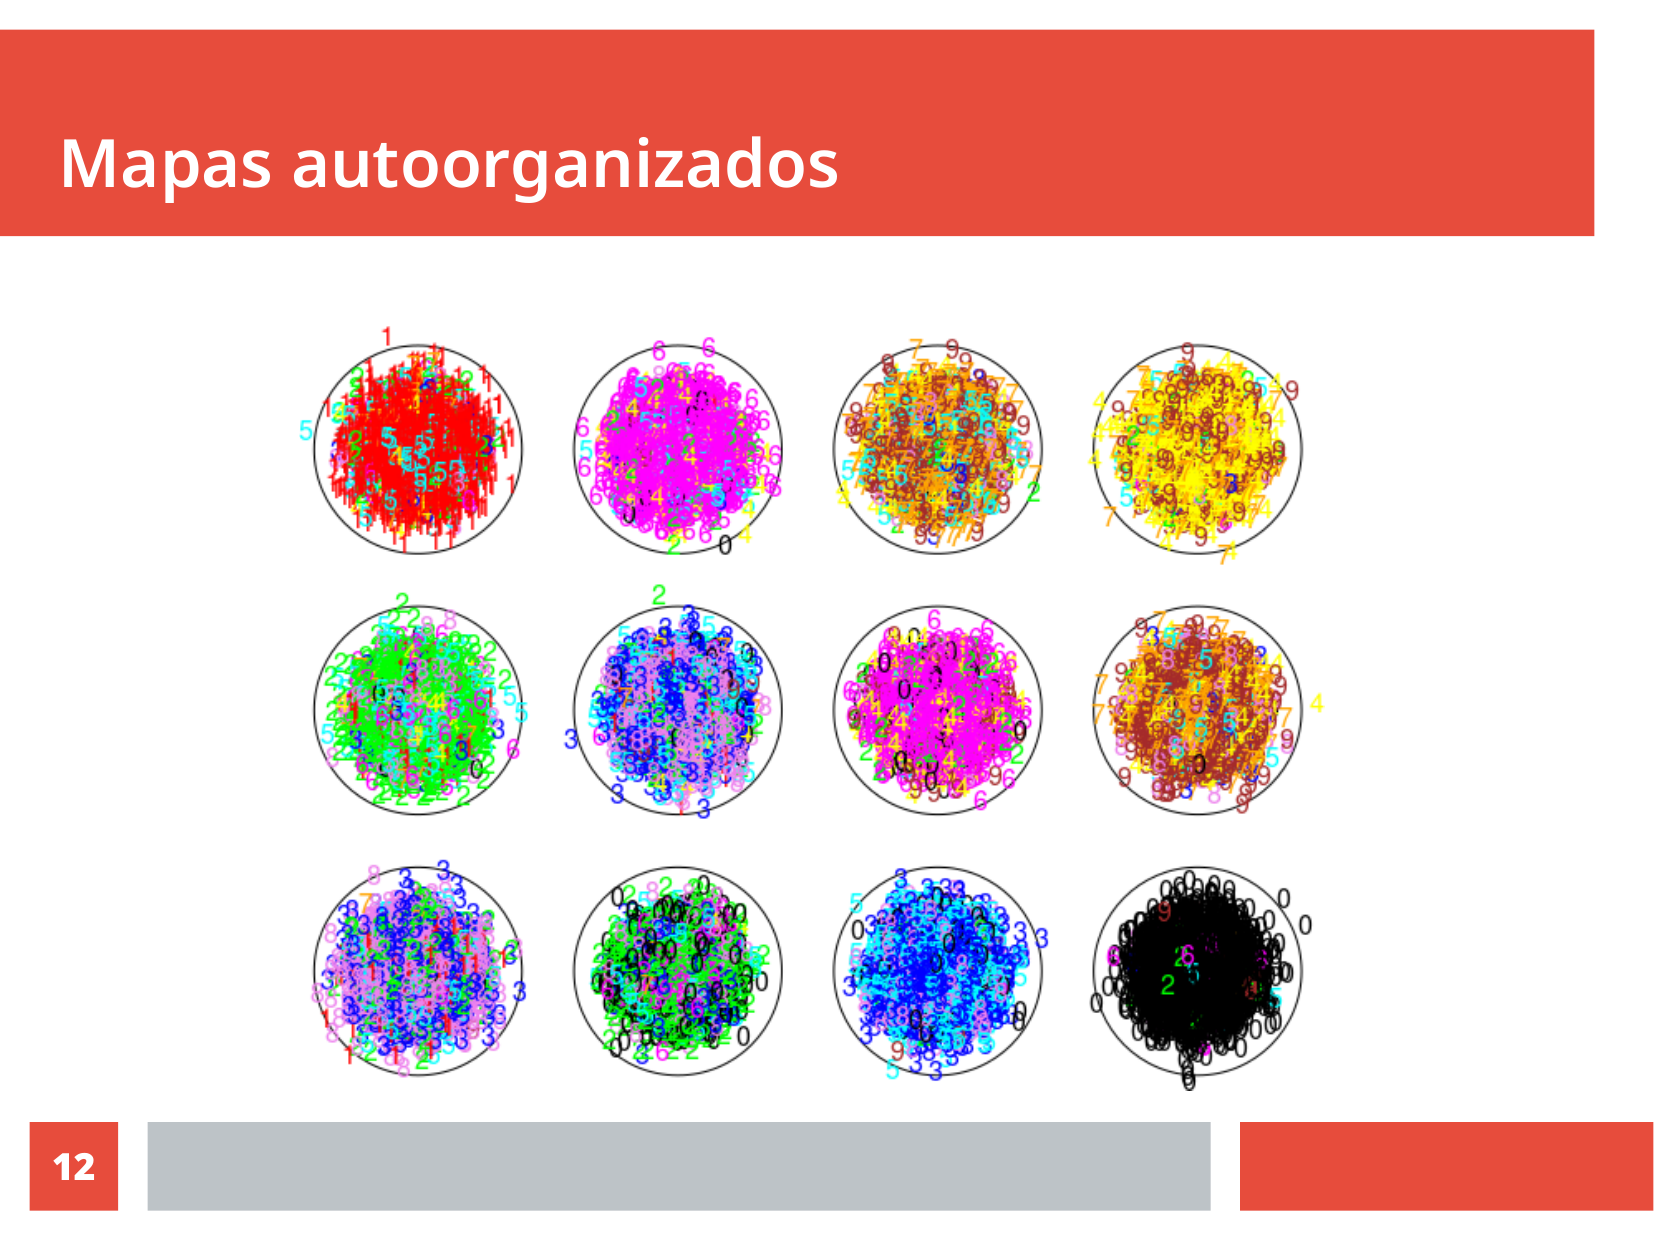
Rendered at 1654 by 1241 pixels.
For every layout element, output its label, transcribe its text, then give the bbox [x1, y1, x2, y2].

picture [299, 326, 1325, 1091]
title Mapas autoorganizados [59, 59, 1595, 207]
